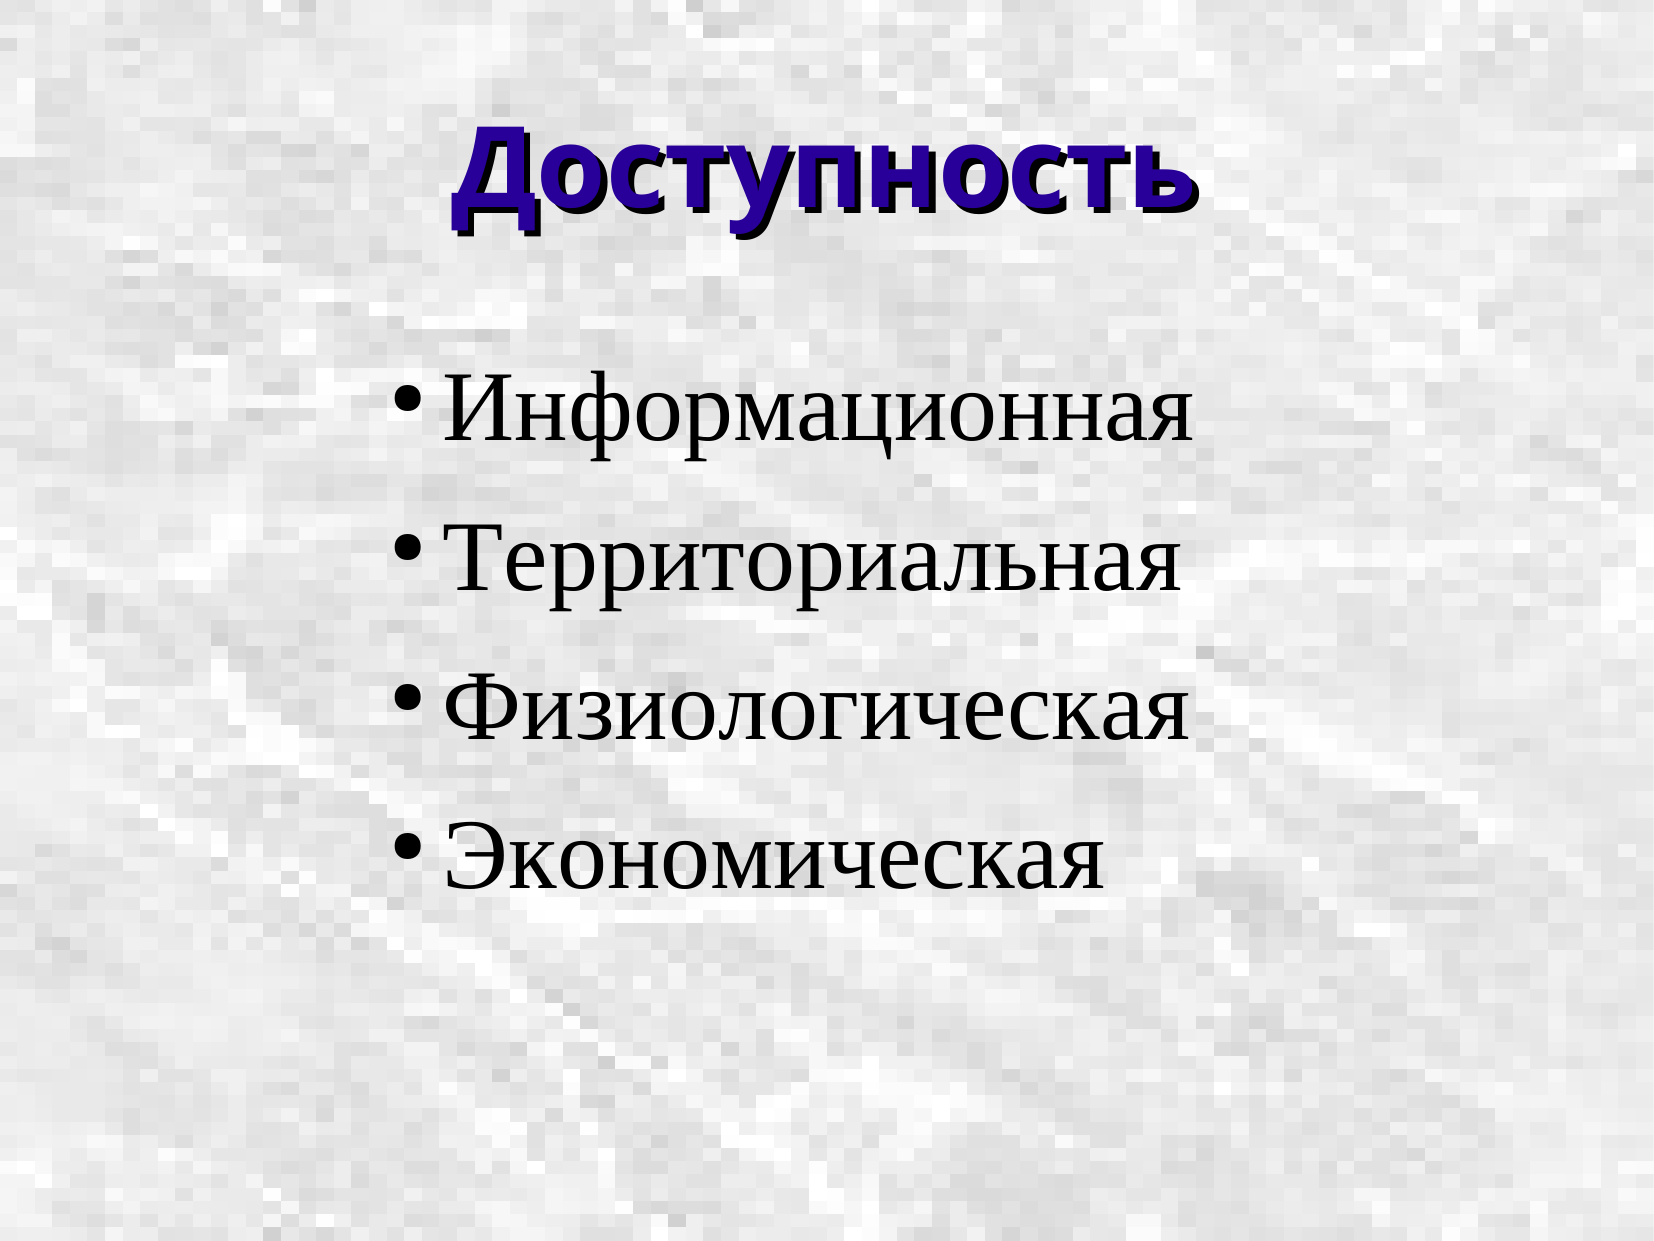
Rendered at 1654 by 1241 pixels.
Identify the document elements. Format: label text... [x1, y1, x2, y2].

title Доступность [118, 59, 1531, 267]
list Информационная Территориальная Физиологическая Экономическая [354, 340, 1654, 1123]
